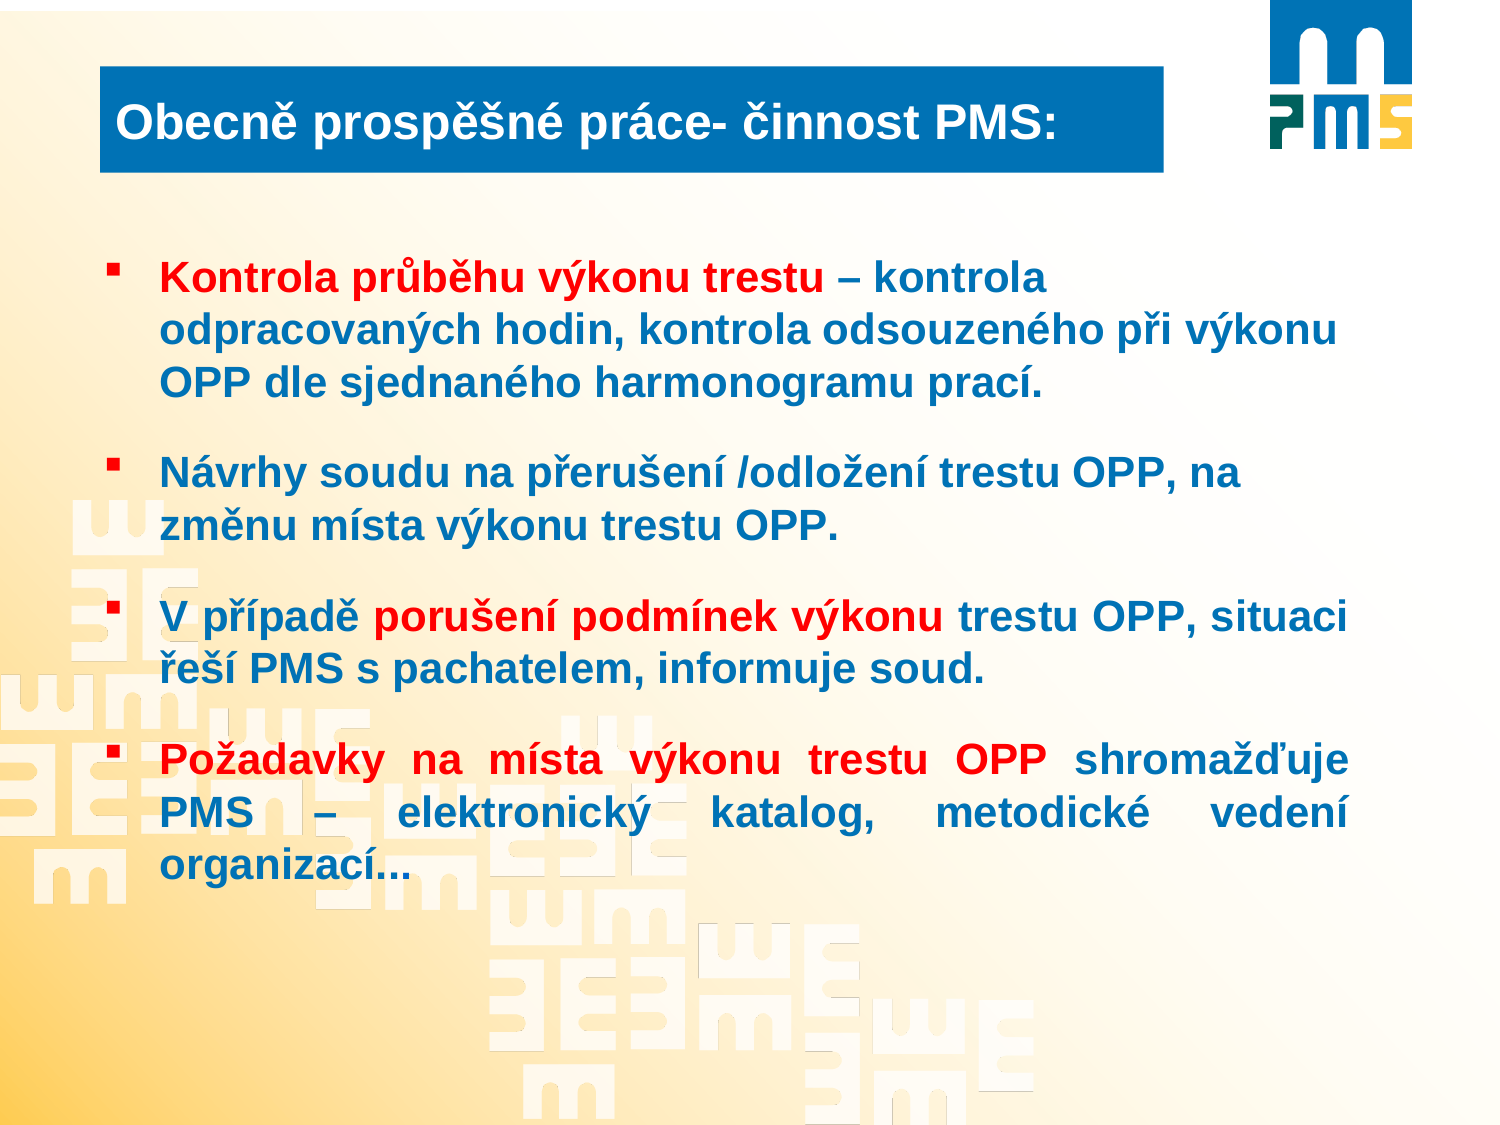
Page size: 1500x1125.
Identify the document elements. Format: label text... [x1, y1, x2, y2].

picture [0, 0, 1500, 1125]
title Obecně prospěšné práce- činnost PMS: [100, 66, 1164, 173]
text_box Kontrola průběhu výkonu trestu – kontrola odpracovaných hodin, kontrola odsouzeného při výkonu OPP dle sjednaného harmonogramu prací. Návrhy soudu na přerušení /odložení trestu OPP, na změnu místa výkonu trestu OPP. V případě porušení podmínek výkonu trestu OPP, situaci řeší PMS s pachatelem, informuje soud. Požadavky na místa výkonu trestu OPP shromažďuje PMS – elektronický katalog, metodické vedení organizací... [88, 190, 1365, 1041]
